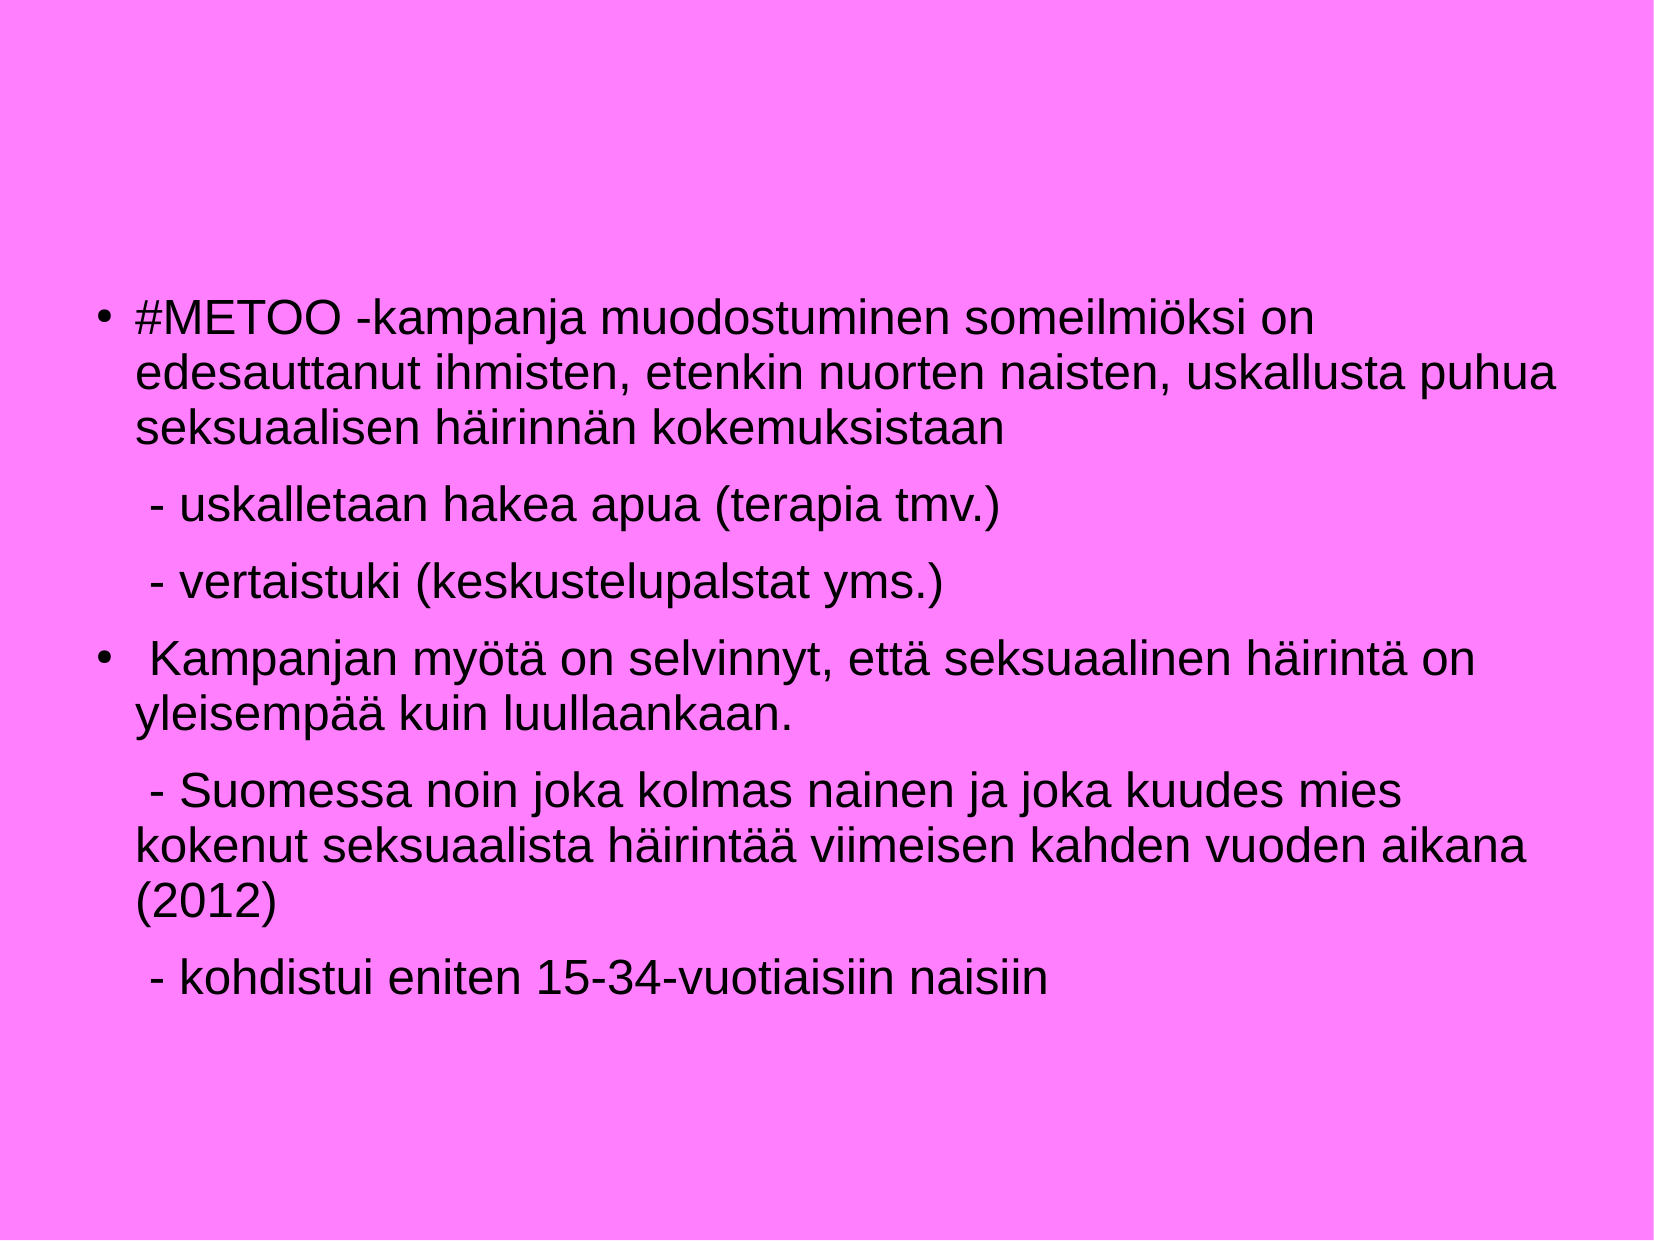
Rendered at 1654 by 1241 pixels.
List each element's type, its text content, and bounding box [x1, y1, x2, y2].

list #METOO -kampanja muodostuminen someilmiöksi on edesauttanut ihmisten, etenkin nuorten naisten, uskallusta puhua seksuaalisen häirinnän kokemuksistaan - uskalletaan hakea apua (terapia tmv.) - vertaistuki (keskustelupalstat yms.) Kampanjan myötä on selvinnyt, että seksuaalinen häirintä on yleisempää kuin luullaankaan. - Suomessa noin joka kolmas nainen ja joka kuudes mies kokenut seksuaalista häirintää viimeisen kahden vuoden aikana (2012) - kohdistui eniten 15-34-vuotiaisiin naisiin [82, 290, 1571, 1010]
